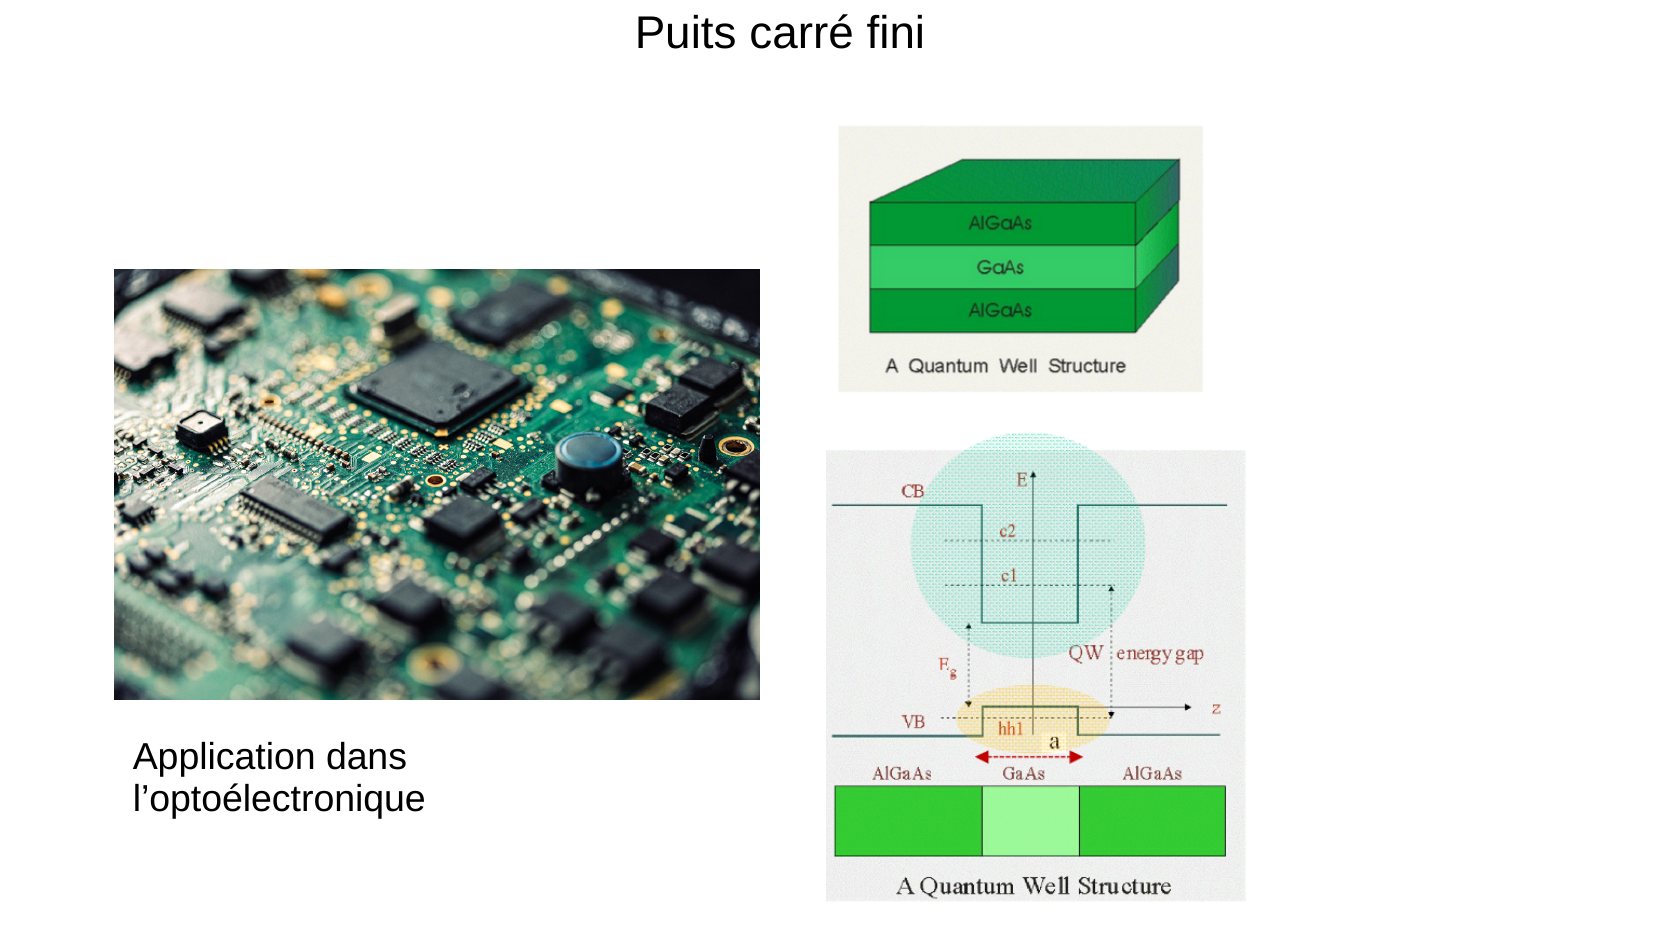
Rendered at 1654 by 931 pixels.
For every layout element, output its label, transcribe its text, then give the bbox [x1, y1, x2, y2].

text_box Puits carré fini [620, 0, 1270, 89]
picture [114, 269, 760, 700]
text_box Application dans l’optoélectronique [118, 727, 621, 827]
picture [826, 120, 1253, 904]
